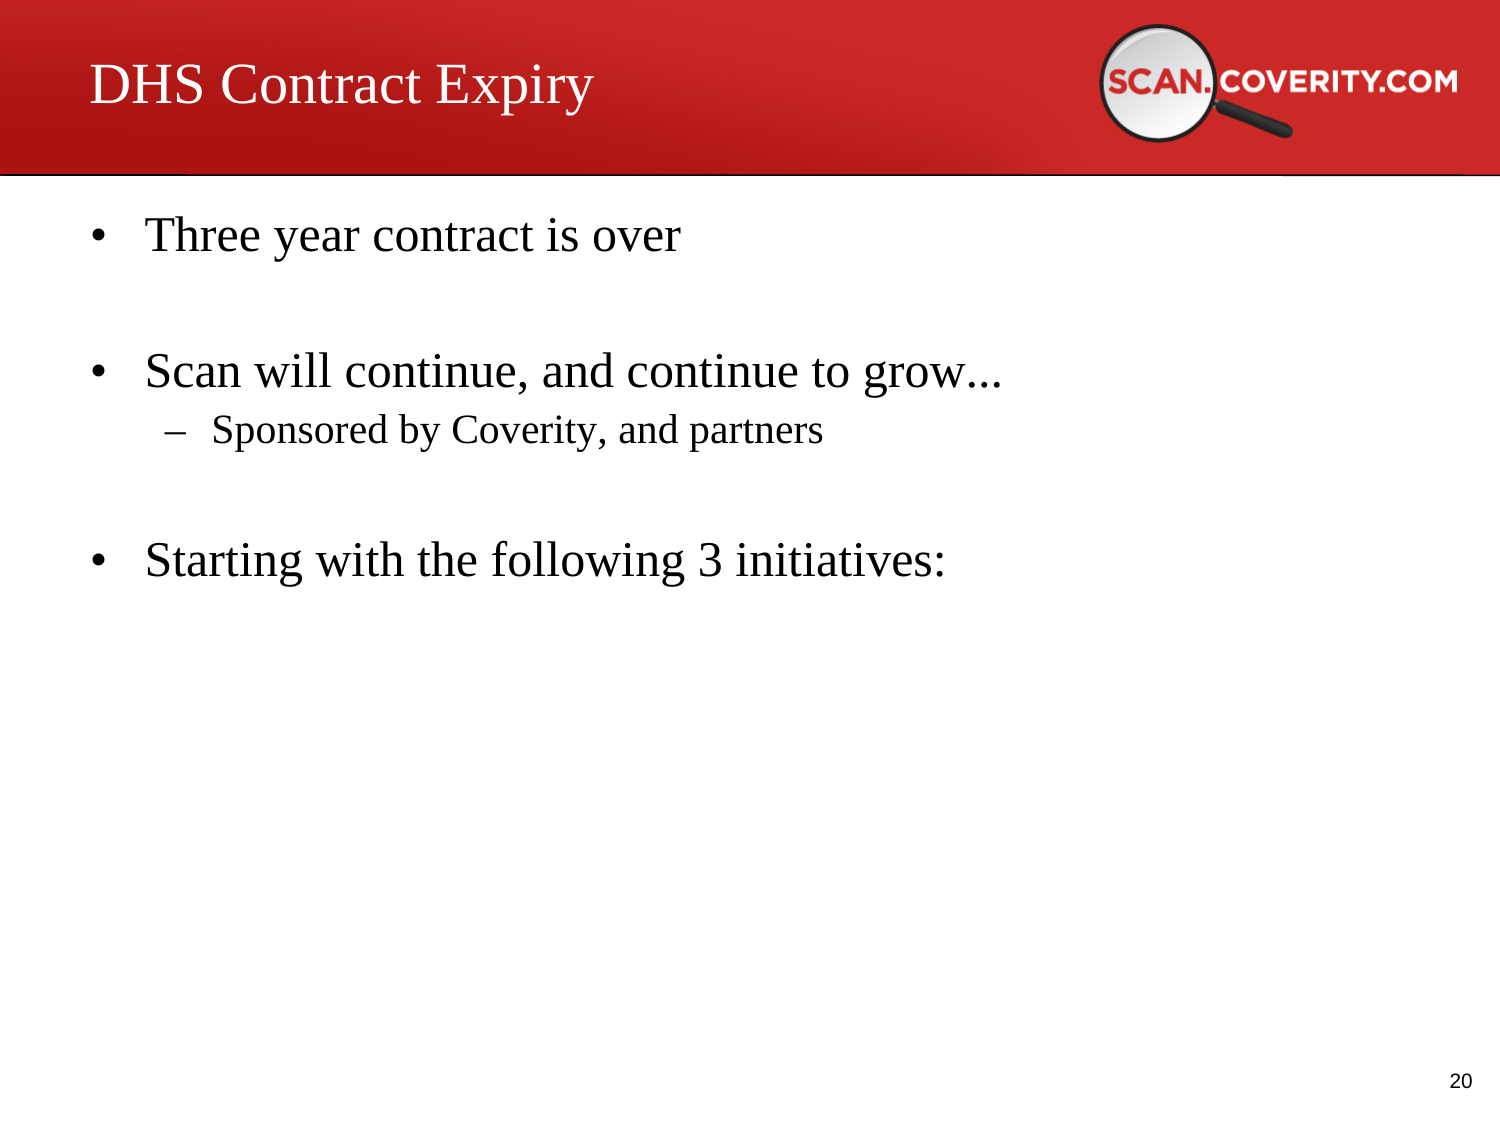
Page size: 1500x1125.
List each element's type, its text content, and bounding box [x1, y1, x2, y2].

list Three year contract is over Scan will continue, and continue to grow... Sponsored by Coverity, and partners Starting with the following 3 initiatives: [75, 199, 1426, 968]
picture [0, 0, 1500, 174]
title DHS Contract Expiry [74, 24, 1100, 143]
